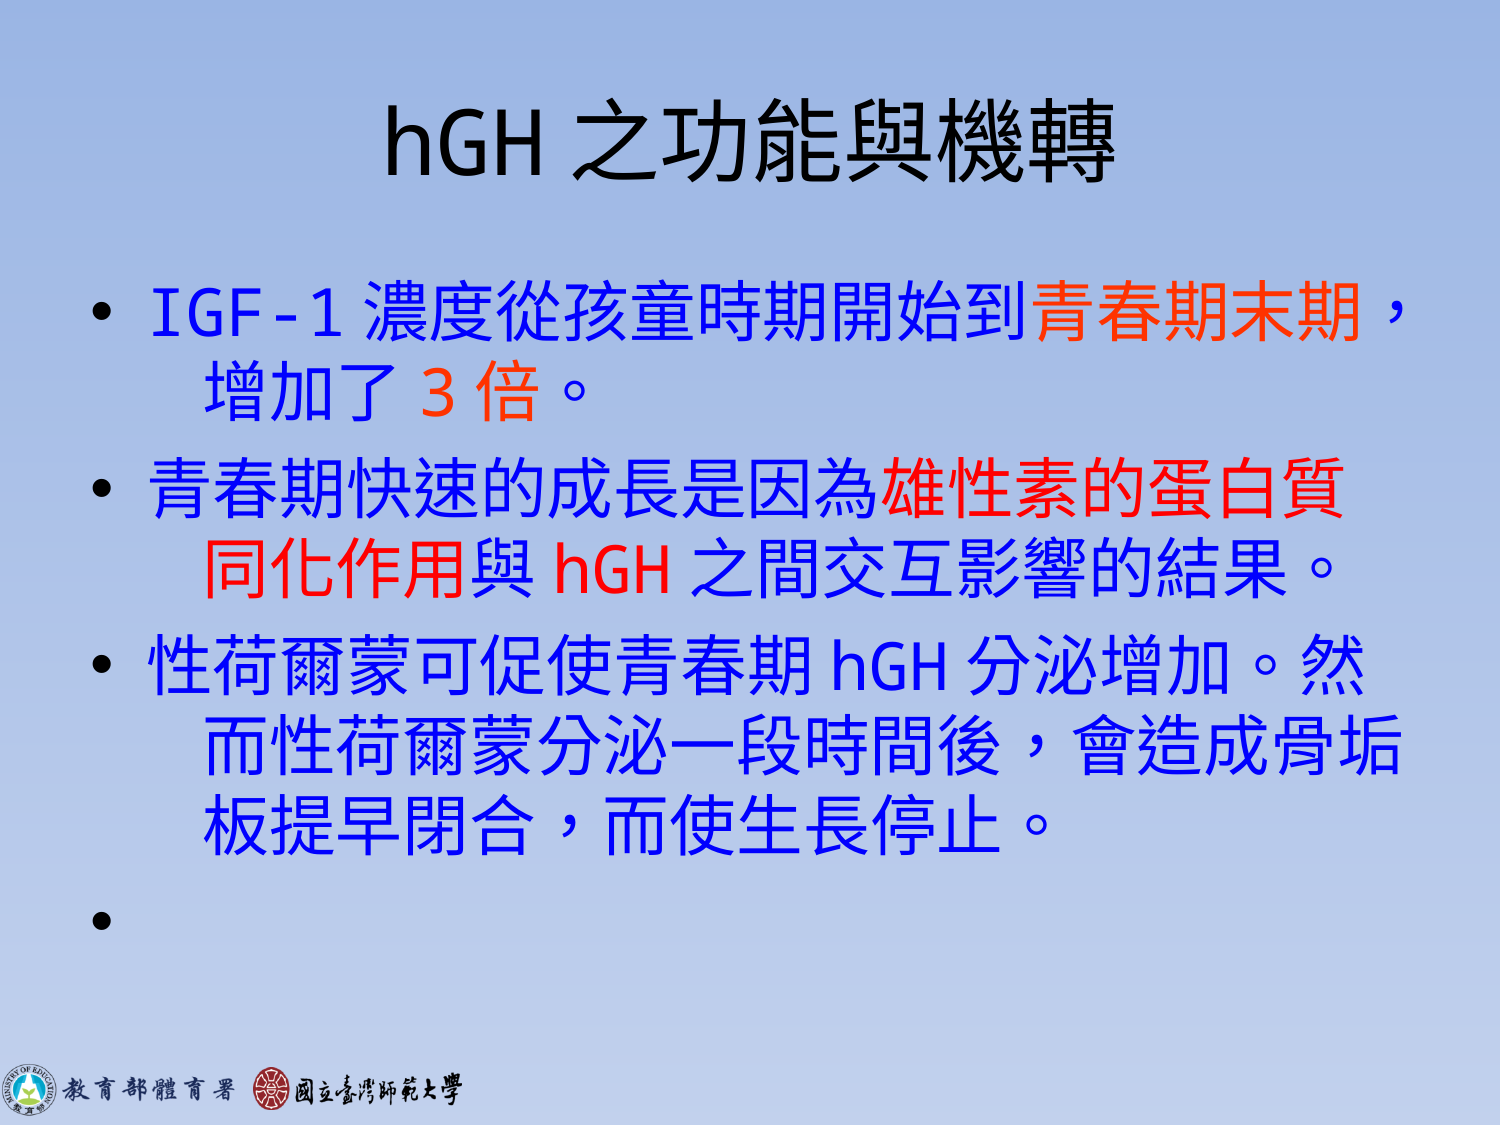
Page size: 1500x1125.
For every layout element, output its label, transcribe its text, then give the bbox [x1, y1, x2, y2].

list IGF-1濃度從孩童時期開始到青春期末期，增加了3倍。 青春期快速的成長是因為雄性素的蛋白質同化作用與hGH之間交互影響的結果。 性荷爾蒙可促使青春期hGH分泌增加。然而性荷爾蒙分泌一段時間後，會造成骨垢板提早閉合，而使生長停止。 [75, 262, 1426, 1005]
title hGH之功能與機轉 [75, 45, 1426, 233]
